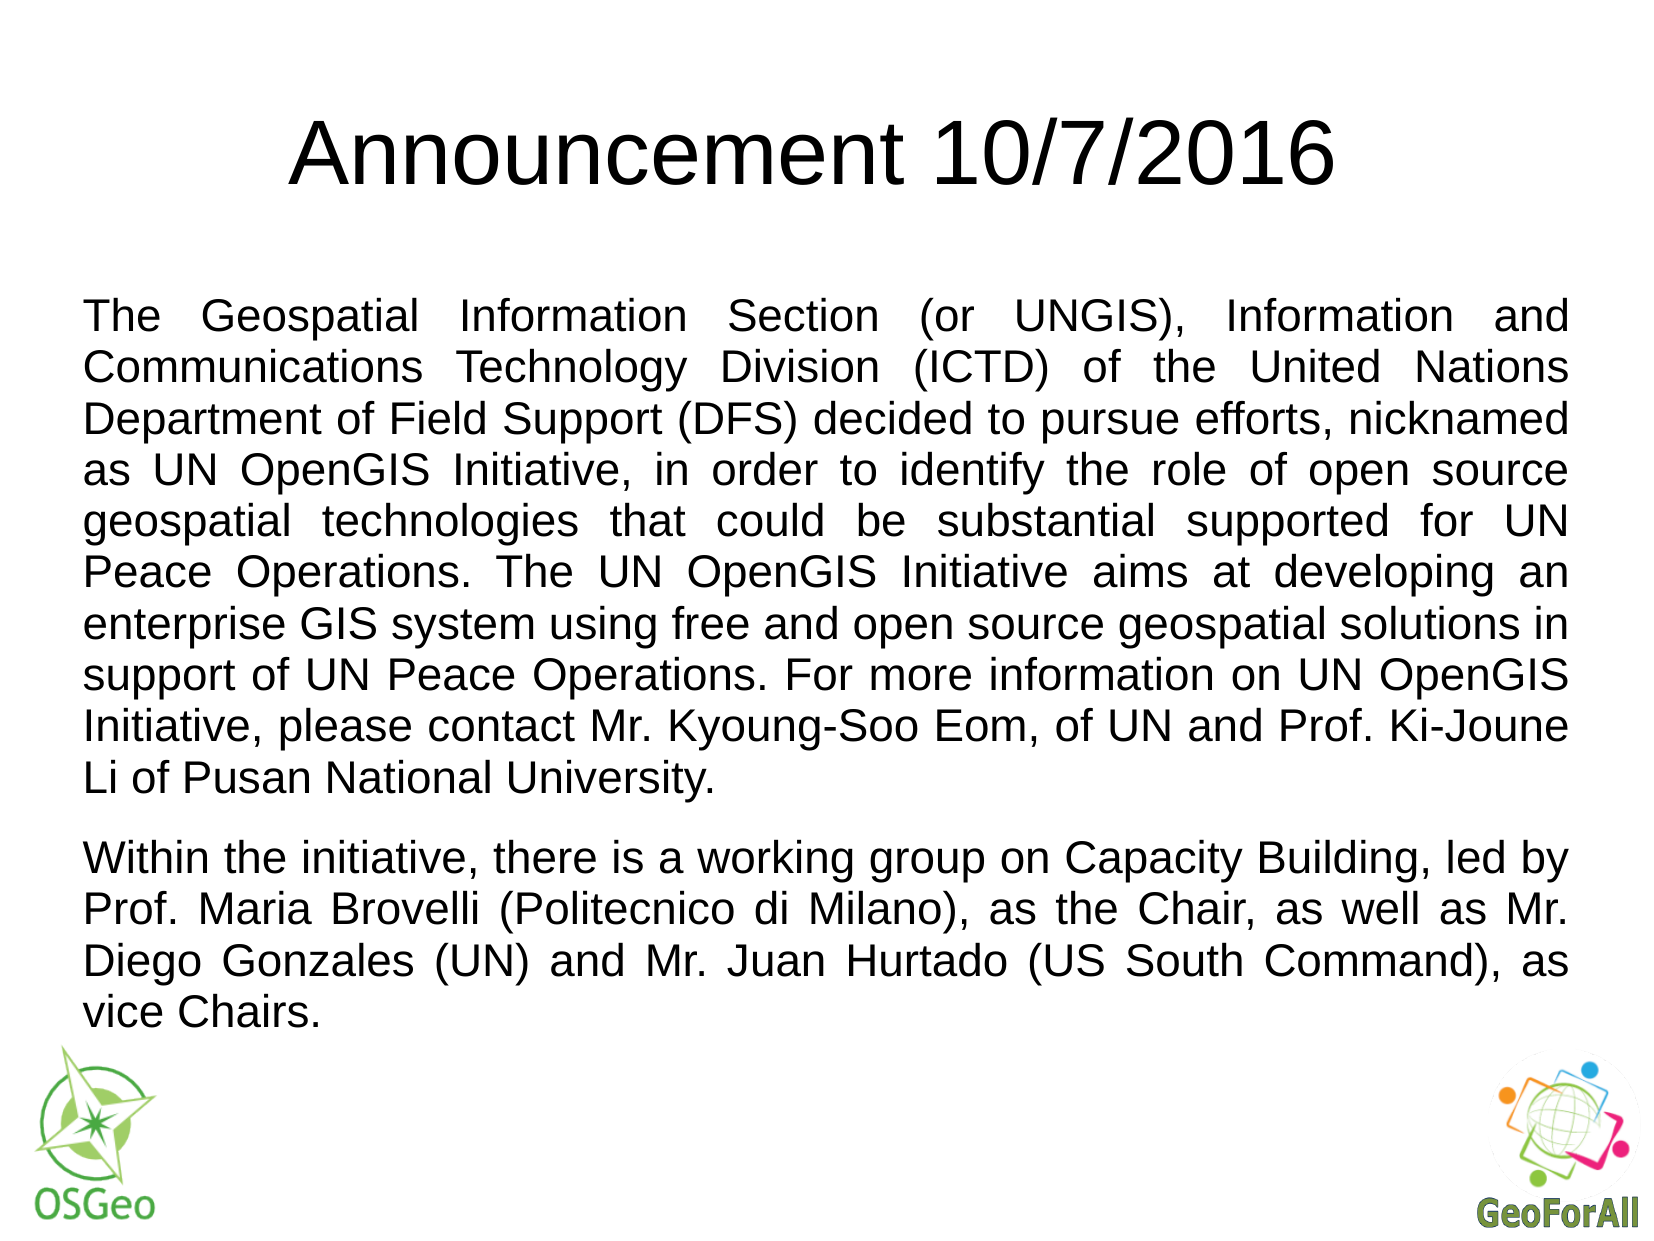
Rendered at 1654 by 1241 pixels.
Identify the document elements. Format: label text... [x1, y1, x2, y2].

picture [1437, 1048, 1654, 1241]
title Announcement 10/7/2016 [82, 49, 1571, 257]
picture [6, 1043, 184, 1221]
list The Geospatial Information Section (or UNGIS), Information and Communications Technology Division (ICTD) of the United Nations Department of Field Support (DFS) decided to pursue efforts, nicknamed as UN OpenGIS Initiative, in order to identify the role of open source geospatial technologies that could be substantial supported for UN Peace Operations. The UN OpenGIS Initiative aims at developing an enterprise GIS system using free and open source geospatial solutions in support of UN Peace Operations. For more information on UN OpenGIS Initiative, please contact Mr. Kyoung-Soo Eom, of UN and Prof. Ki-Joune Li of Pusan National University. Within the initiative, there is a working group on Capacity Building, led by Prof. Maria Brovelli (Politecnico di Milano), as the Chair, as well as Mr. Diego Gonzales (UN) and Mr. Juan Hurtado (US South Command), as vice Chairs. [82, 290, 1571, 1010]
